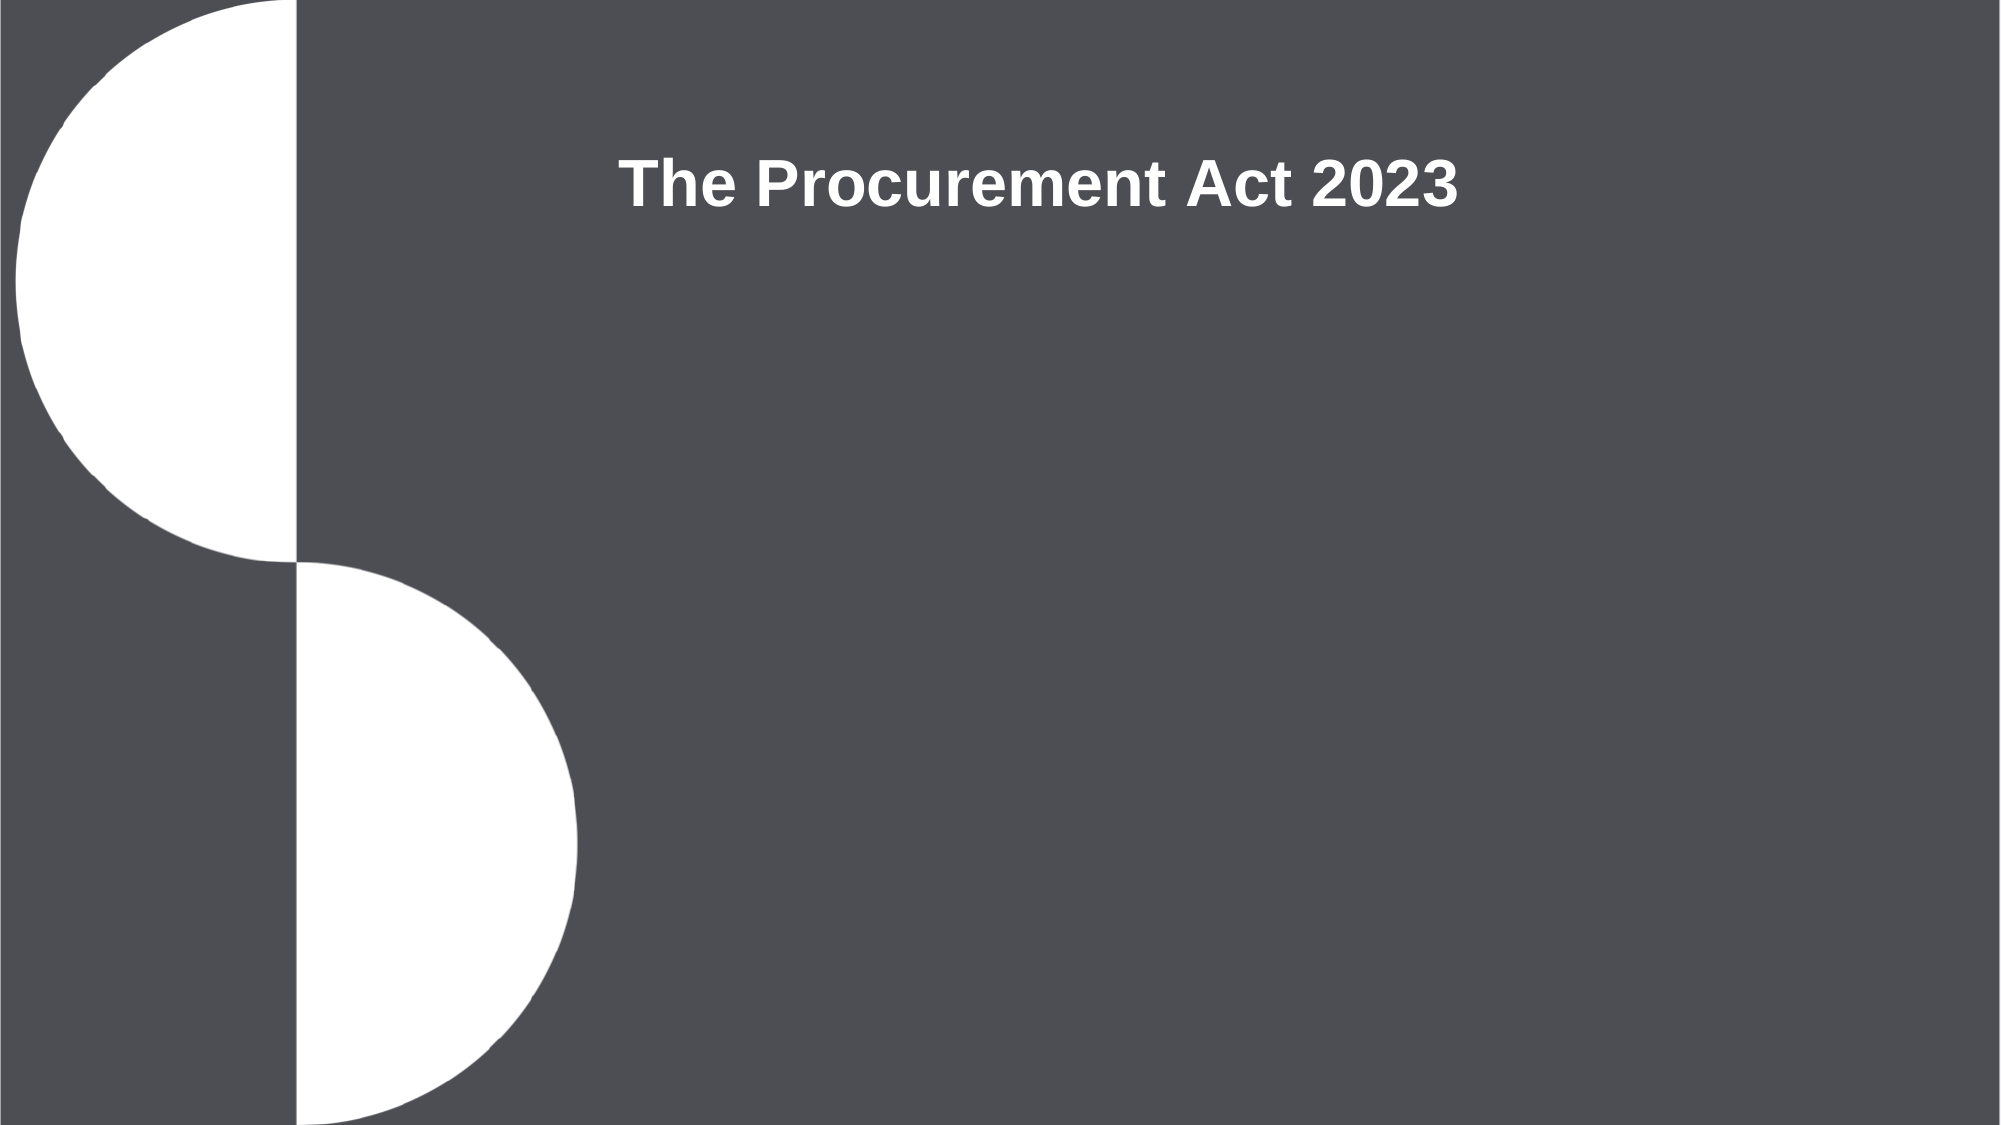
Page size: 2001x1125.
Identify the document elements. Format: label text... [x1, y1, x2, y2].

title The Procurement Act 2023 [618, 139, 1854, 279]
